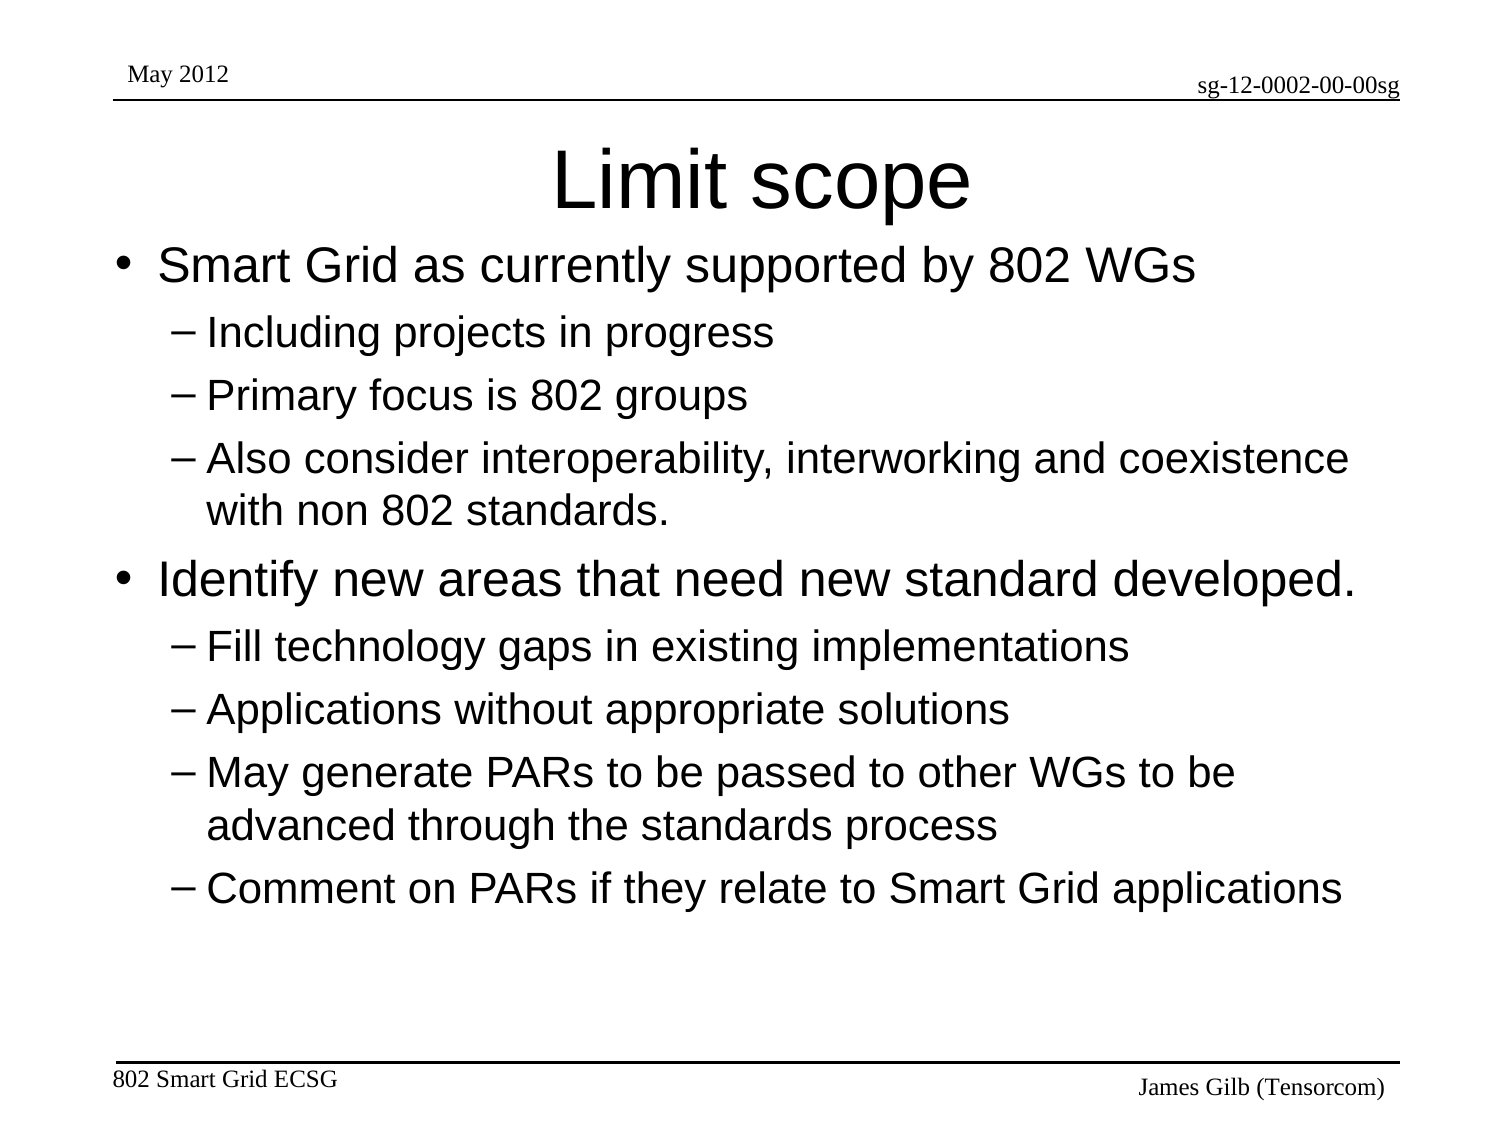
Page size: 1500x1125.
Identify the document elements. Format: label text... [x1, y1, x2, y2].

title Limit scope [125, 112, 1401, 238]
list Smart Grid as currently supported by 802 WGs Including projects in progress Primary focus is 802 groups Also consider interoperability, interworking and coexistence with non 802 standards. Identify new areas that need new standard developed. Fill technology gaps in existing implementations Applications without appropriate solutions May generate PARs to be passed to other WGs to be advanced through the standards process Comment on PARs if they relate to Smart Grid applications [99, 224, 1375, 968]
